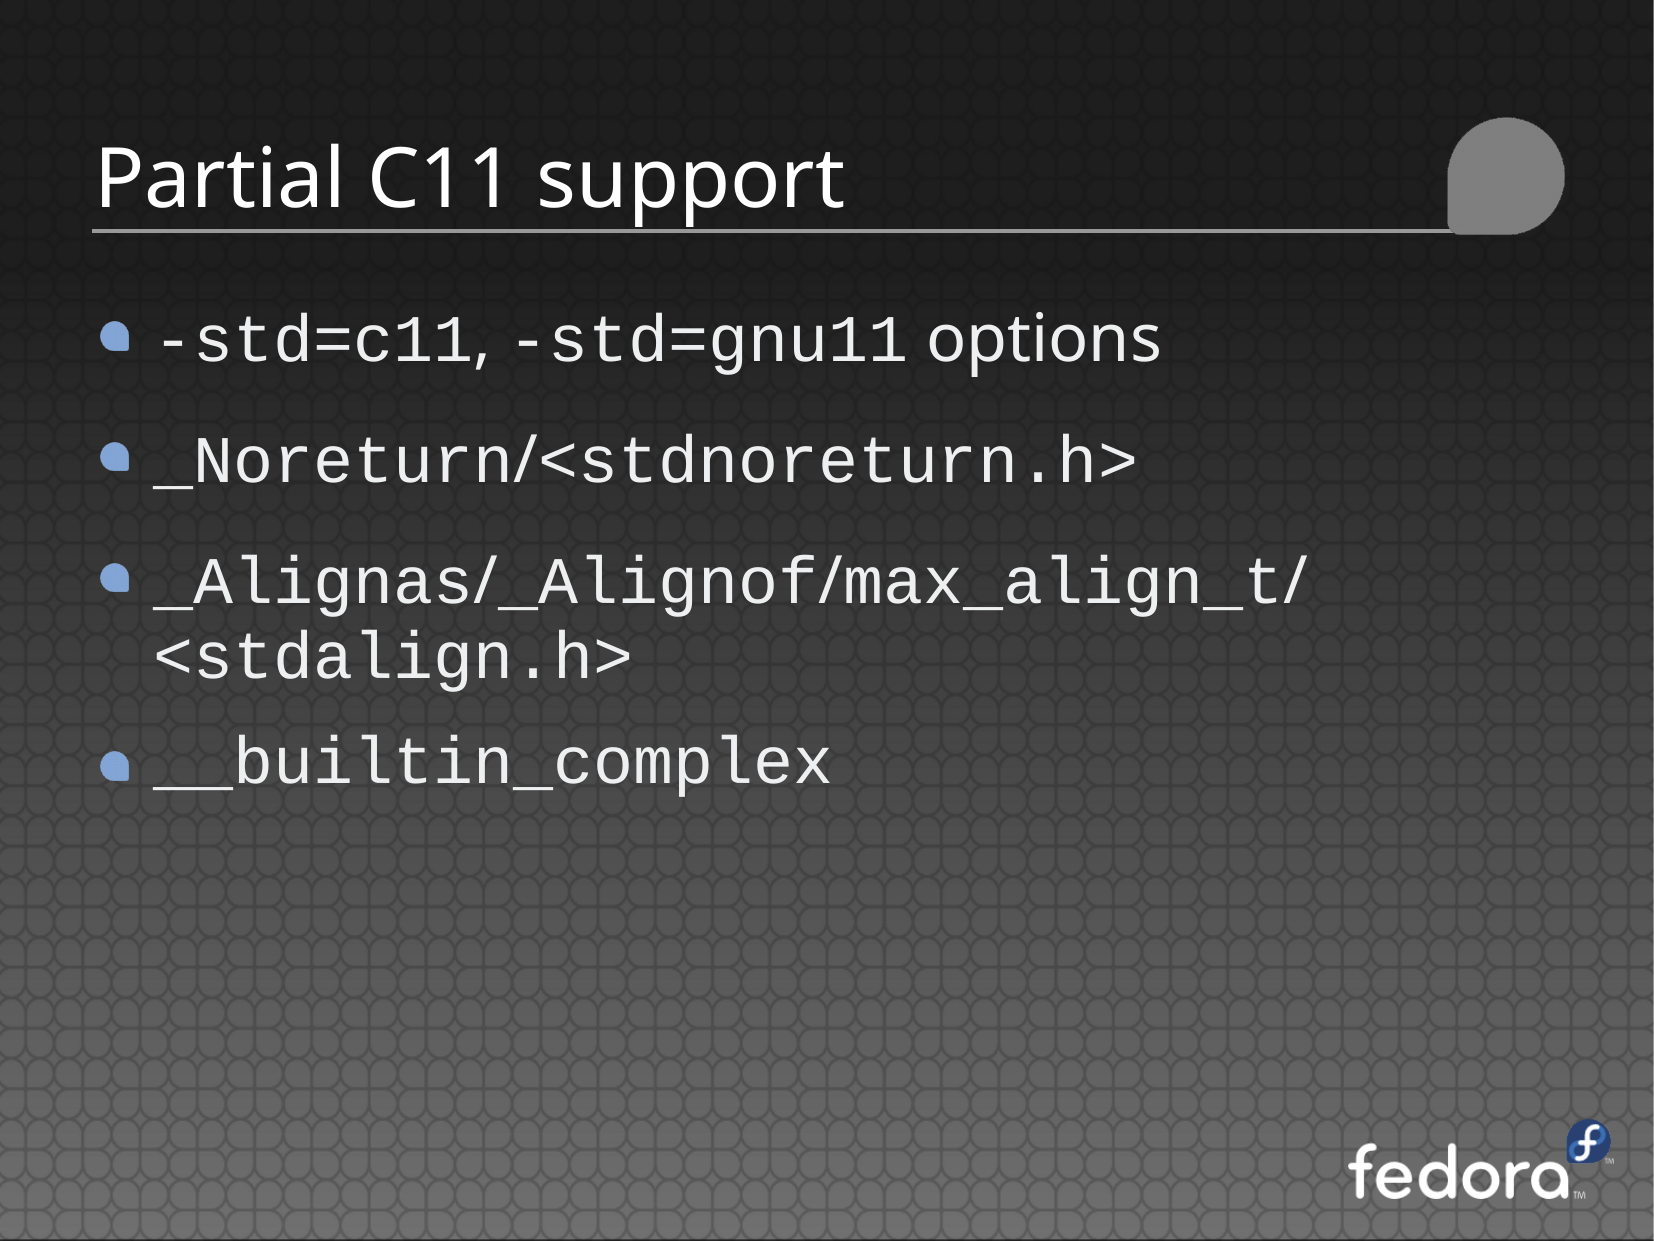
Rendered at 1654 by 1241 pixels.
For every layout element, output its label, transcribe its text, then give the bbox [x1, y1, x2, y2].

list -std=c11, -std=gnu11 options _Noreturn/<stdnoreturn.h> _Alignas/_Alignof/max_align_t/ <stdalign.h> __builtin_complex [82, 290, 1571, 1094]
picture [0, 0, 1654, 1241]
title Partial C11 support [94, 100, 1426, 251]
